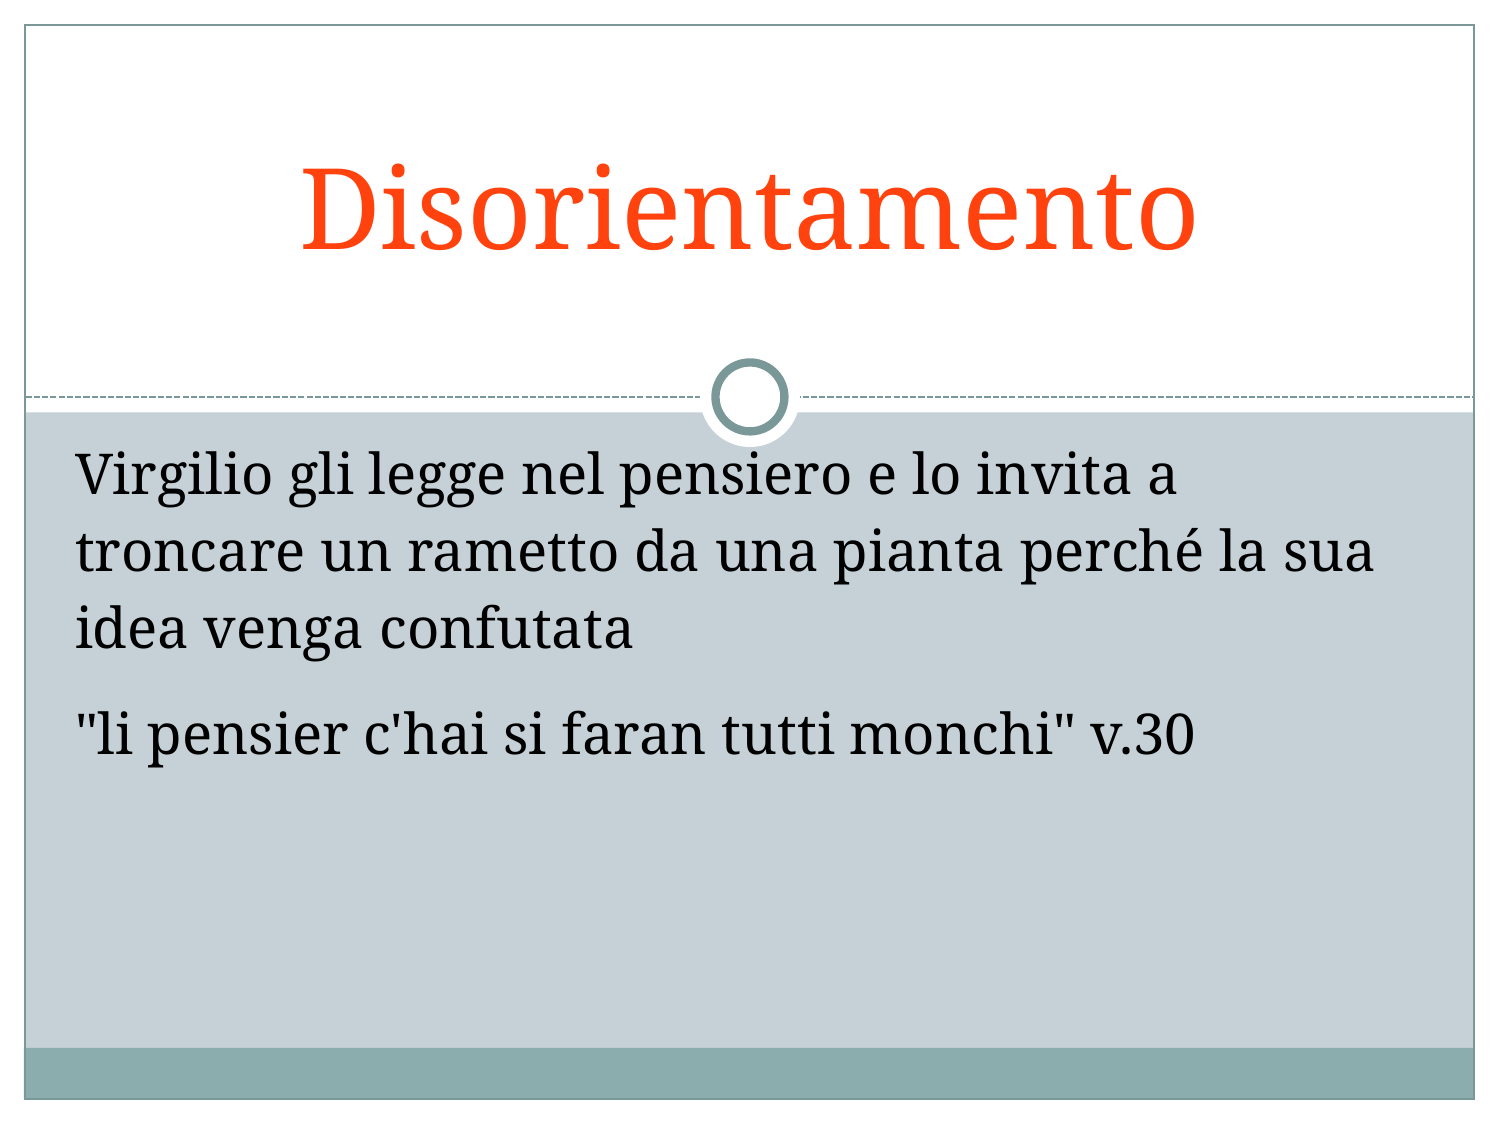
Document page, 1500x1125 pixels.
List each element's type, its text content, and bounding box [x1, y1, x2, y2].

list Virgilio gli legge nel pensiero e lo invita a troncare un rametto da una pianta perché la sua idea venga confutata "li pensier c'hai si faran tutti monchi" v.30 [75, 434, 1425, 1125]
title Disorientamento [112, 62, 1388, 350]
